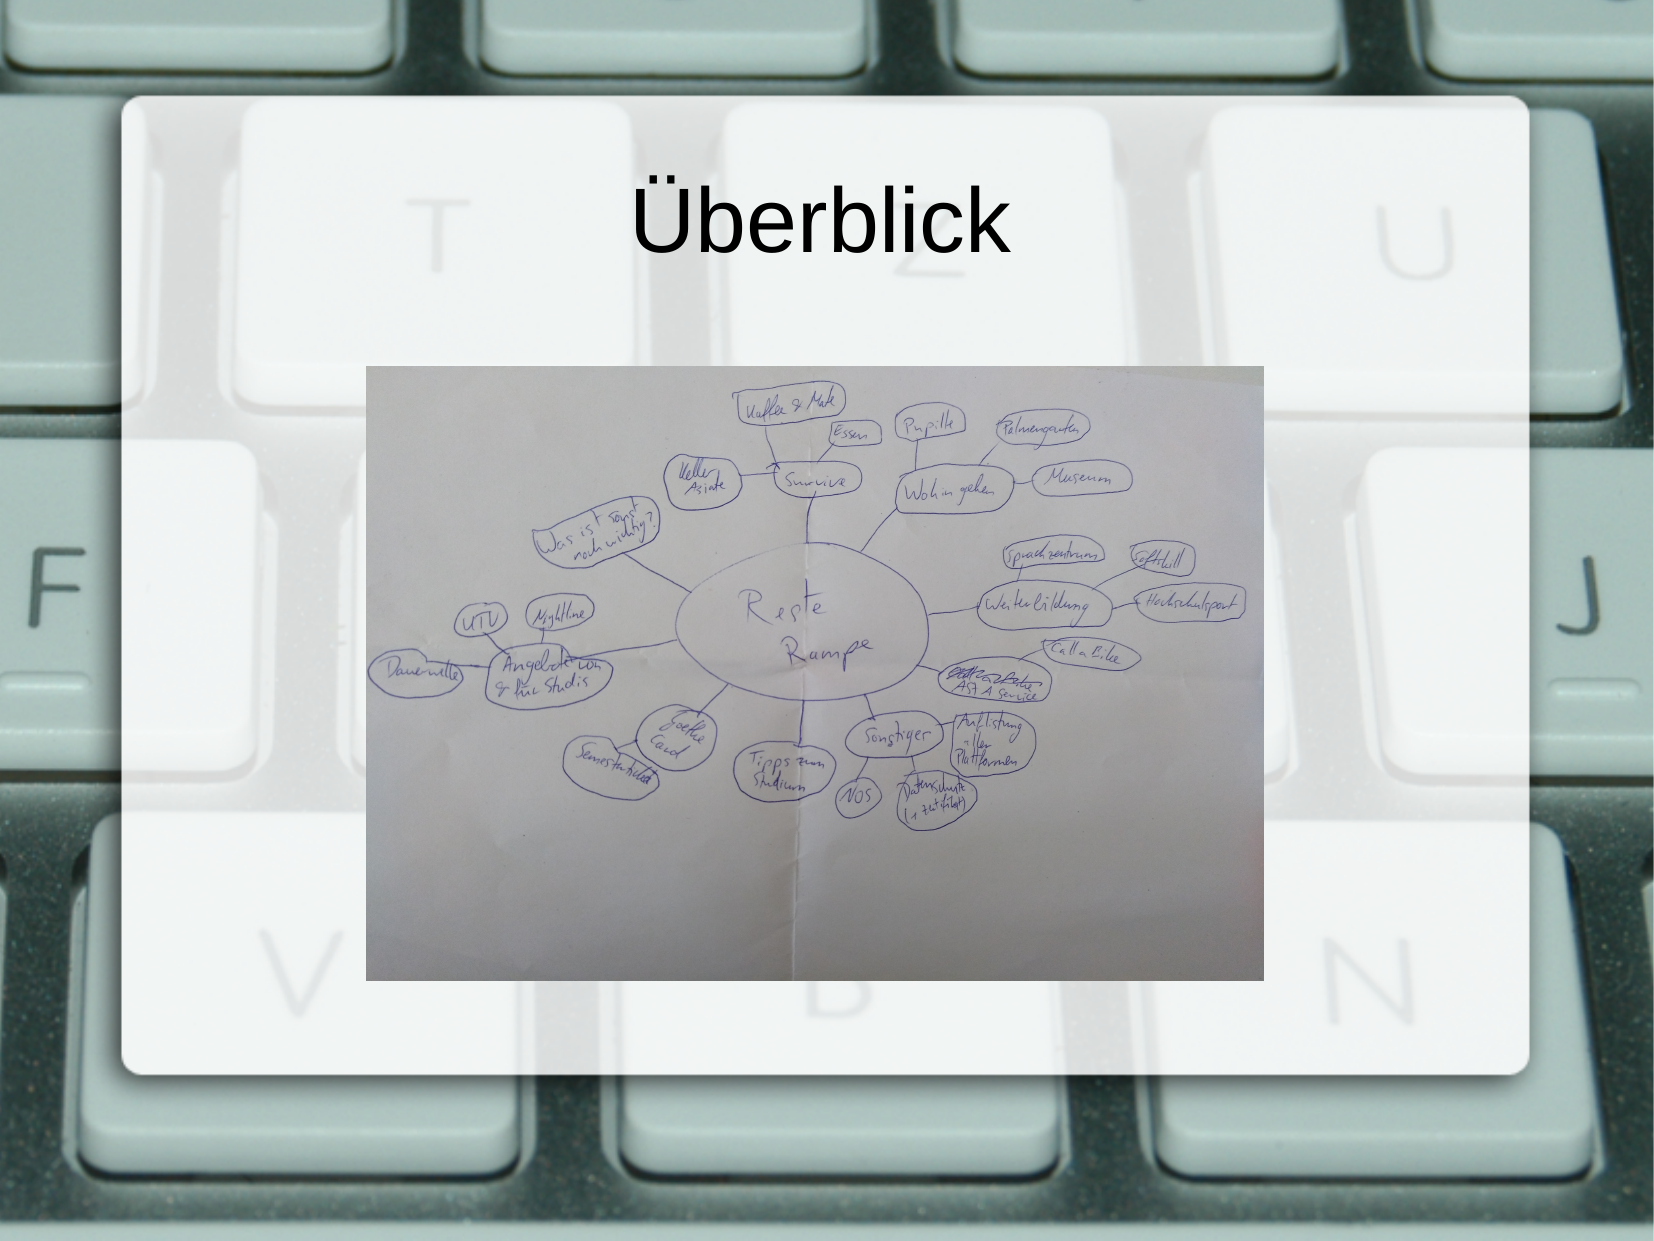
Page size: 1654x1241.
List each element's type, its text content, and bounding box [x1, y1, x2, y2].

title Überblick [135, 117, 1506, 325]
picture [0, 0, 1654, 1241]
